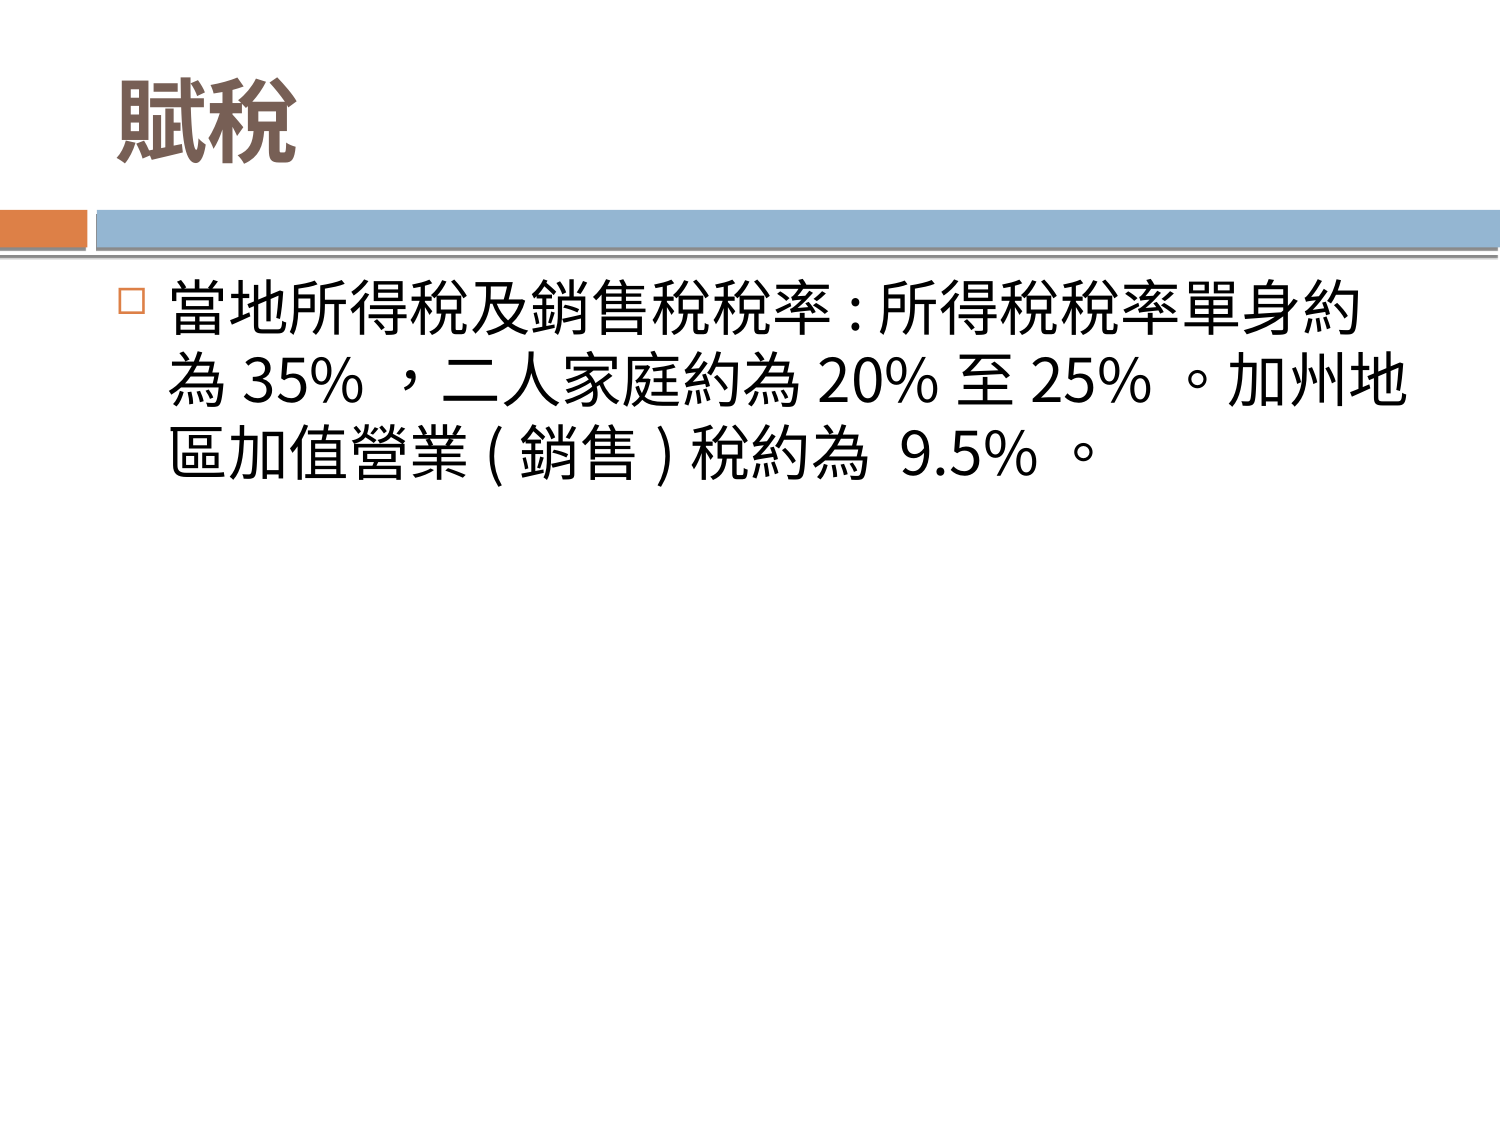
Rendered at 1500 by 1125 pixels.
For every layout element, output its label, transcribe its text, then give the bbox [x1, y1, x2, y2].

list 當地所得稅及銷售稅稅率:所得稅稅率單身約為35%，二人家庭約為20%至25%。加州地區加值營業(銷售)稅約為 9.5%。 [100, 262, 1438, 1000]
title 賦稅 [100, 37, 1438, 200]
